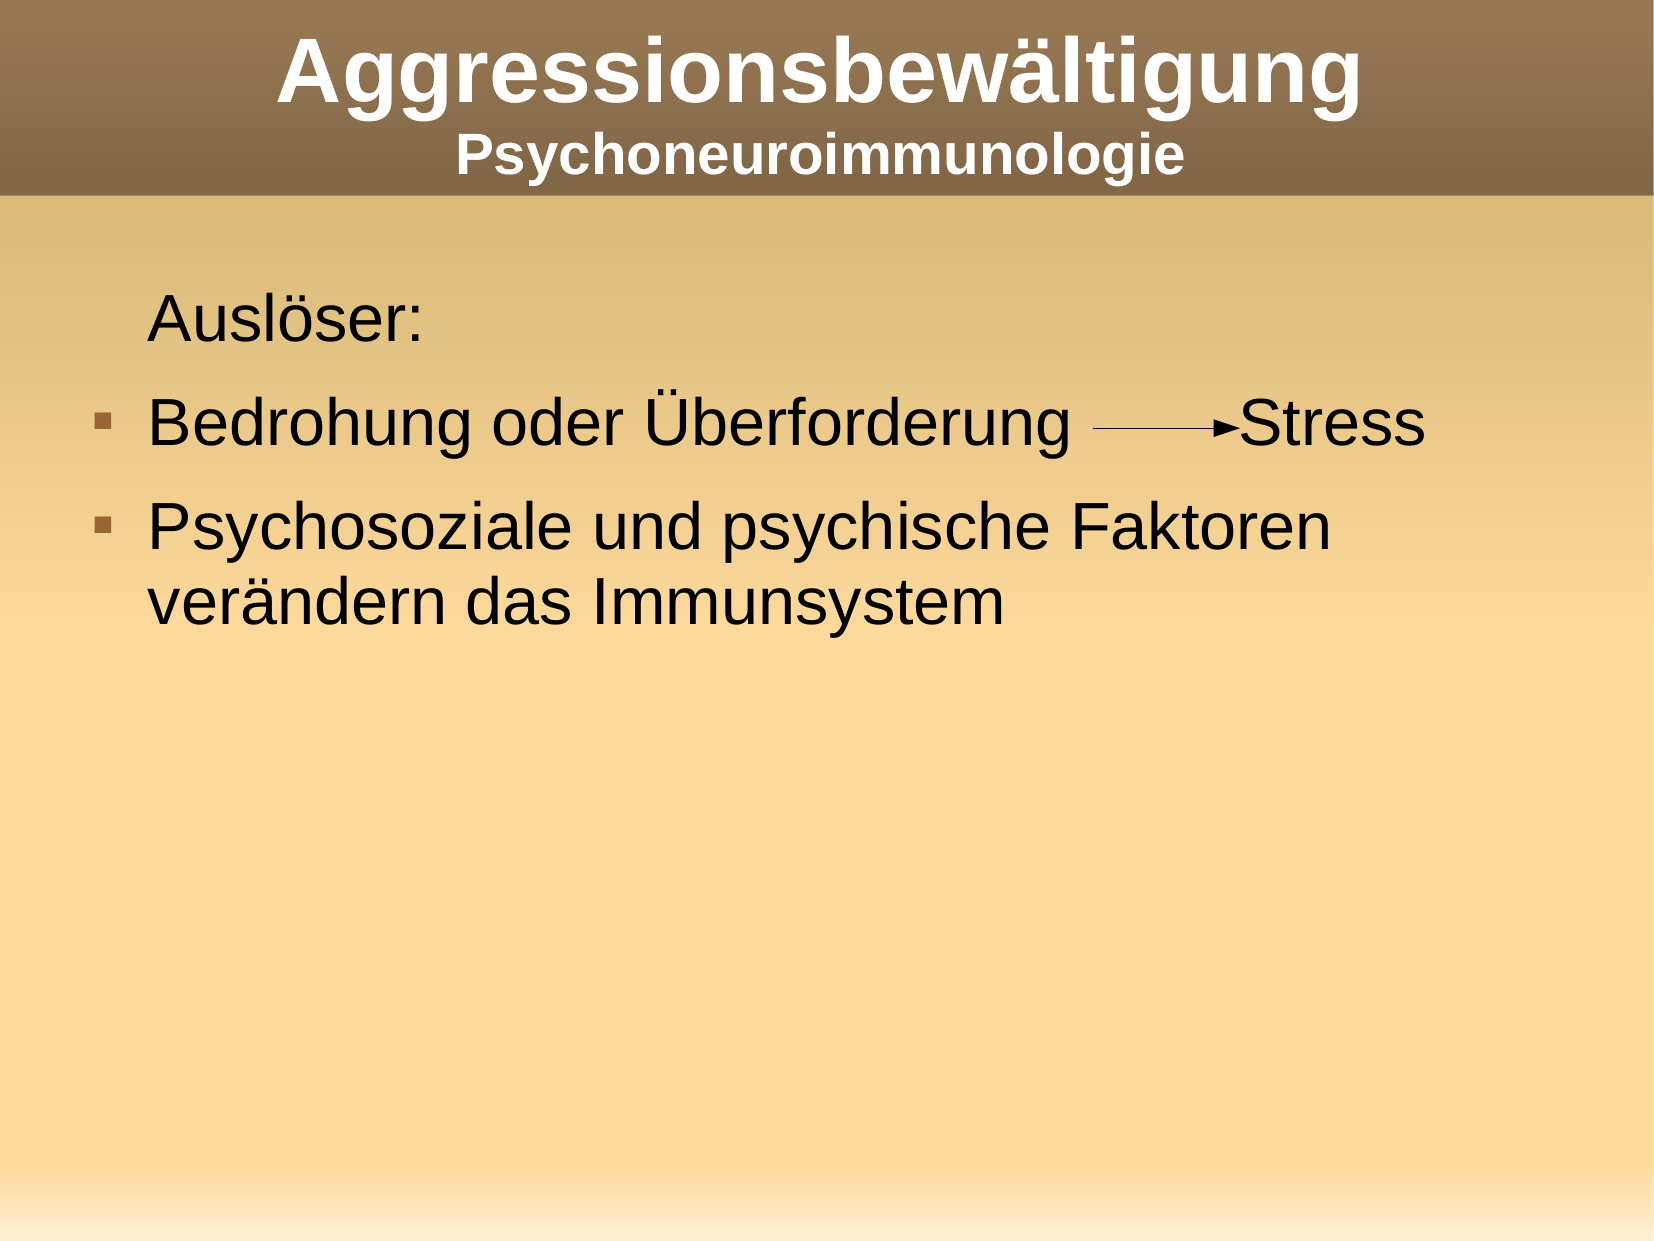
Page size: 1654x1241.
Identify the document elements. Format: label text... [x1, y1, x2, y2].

title Aggressionsbewältigung Psychoneuroimmunologie [76, 0, 1565, 208]
list Auslöser: Bedrohung oder Überforderung Stress Psychosoziale und psychische Faktoren verändern das Immunsystem [76, 280, 1565, 1099]
picture [0, 0, 1654, 1241]
